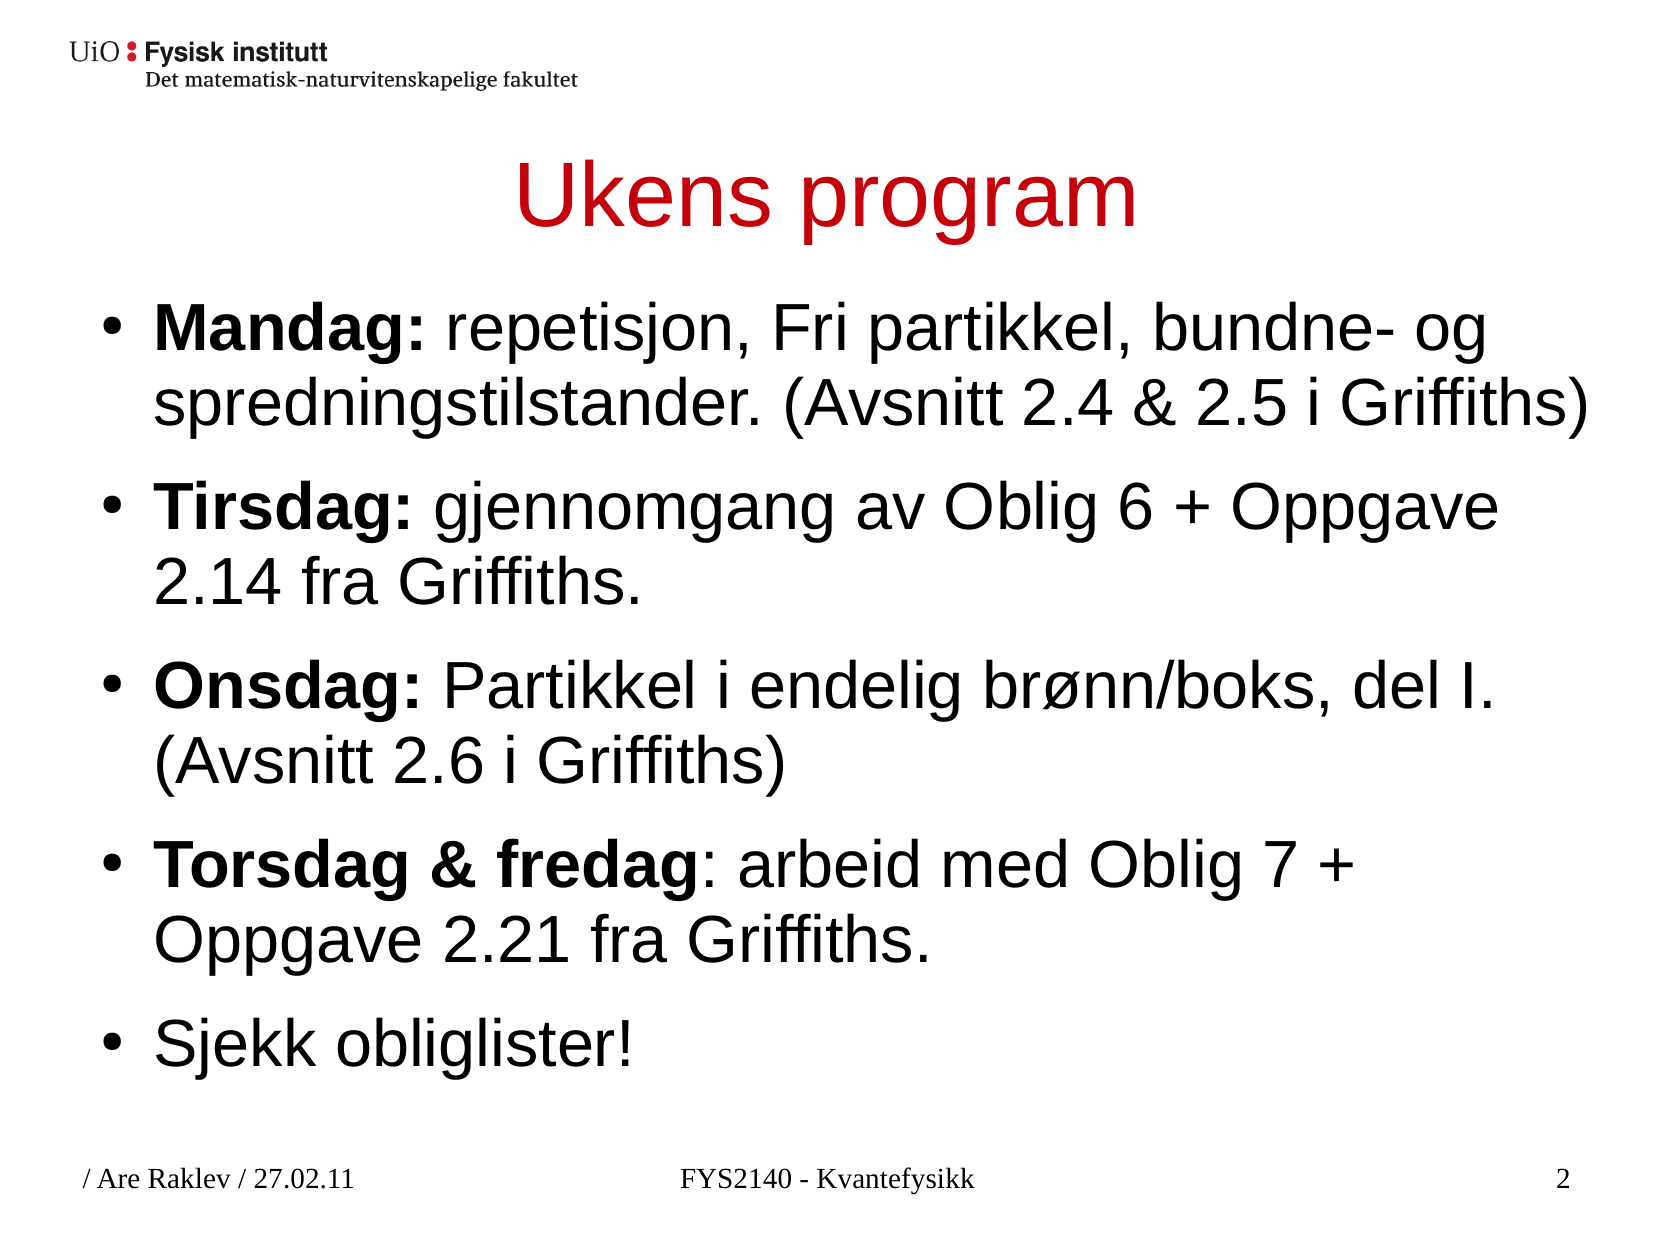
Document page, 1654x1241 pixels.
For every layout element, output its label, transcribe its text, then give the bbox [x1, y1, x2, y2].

list Mandag: repetisjon, Fri partikkel, bundne- og spredningstilstander. (Avsnitt 2.4 & 2.5 i Griffiths) Tirsdag: gjennomgang av Oblig 6 + Oppgave 2.14 fra Griffiths. Onsdag: Partikkel i endelig brønn/boks, del I. (Avsnitt 2.6 i Griffiths) Torsdag & fredag: arbeid med Oblig 7 + Oppgave 2.21 fra Griffiths. Sjekk obliglister! [82, 290, 1613, 1094]
title Ukens program [82, 90, 1571, 290]
picture [68, 37, 581, 93]
